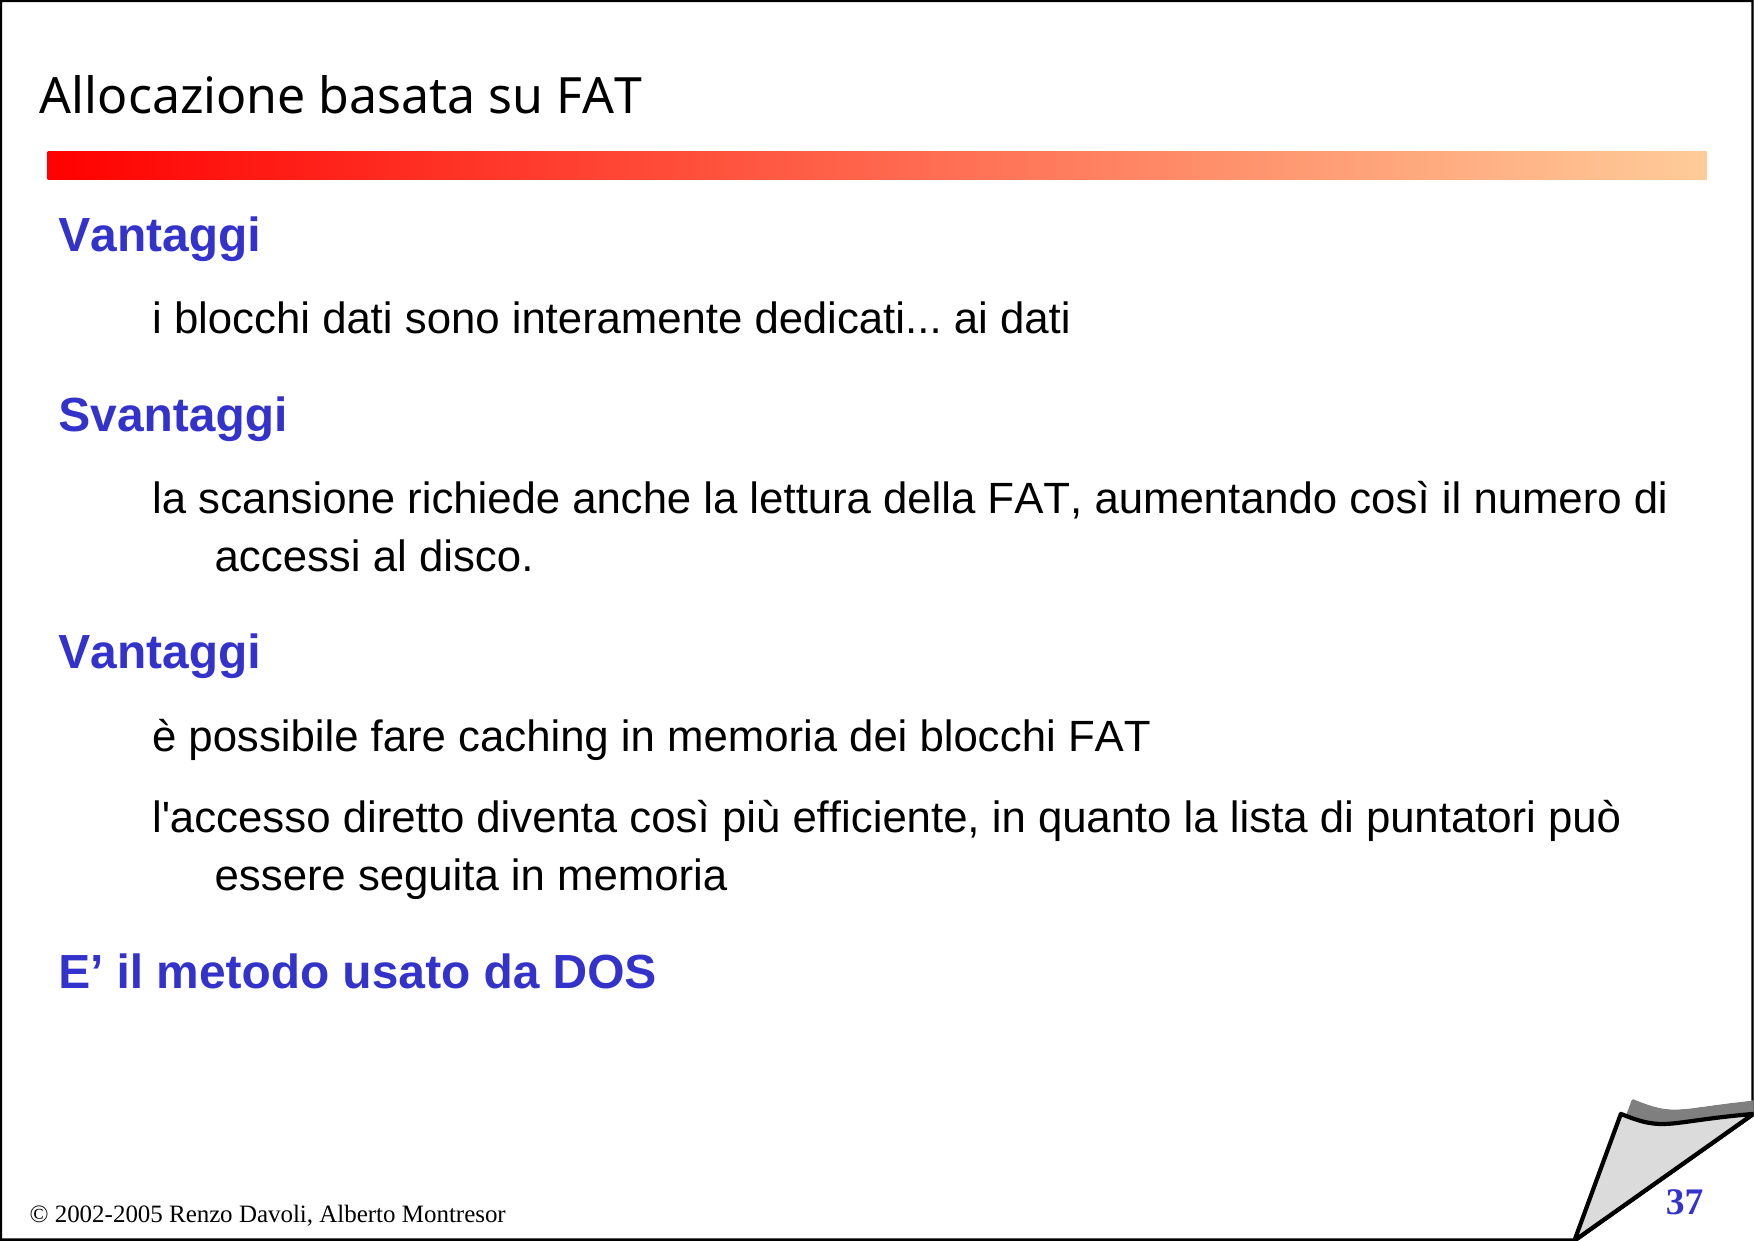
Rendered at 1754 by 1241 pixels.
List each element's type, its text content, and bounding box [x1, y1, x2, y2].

text_box 6-11 [1074, 152, 1078, 179]
list Vantaggi i blocchi dati sono interamente dedicati... ai dati Svantaggi la scansione richiede anche la lettura della FAT, aumentando così il numero di accessi al disco. Vantaggi è possibile fare caching in memoria dei blocchi FAT l'accesso diretto diventa così più efficiente, in quanto la lista di puntatori può essere seguita in memoria E’ il metodo usato da DOS [58, 206, 1695, 1079]
title Allocazione basata su FAT [40, 49, 1713, 144]
text_box Start [1469, 152, 1474, 179]
